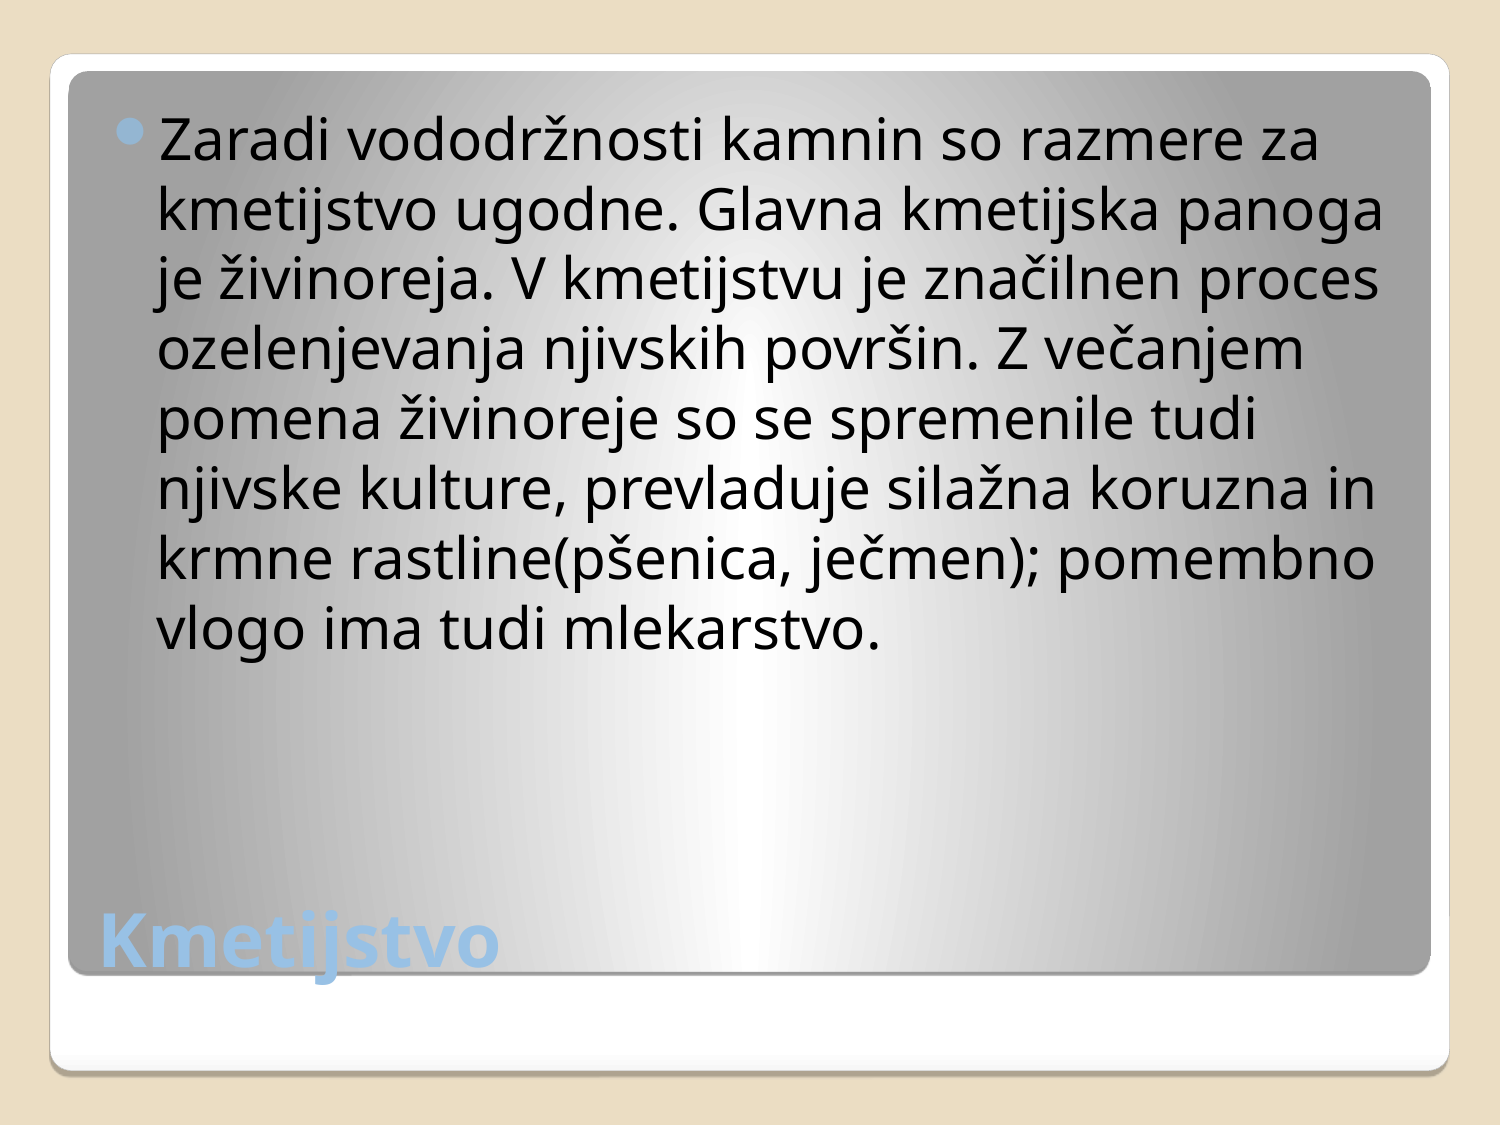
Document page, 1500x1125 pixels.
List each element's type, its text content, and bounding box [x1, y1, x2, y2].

list Zaradi vododržnosti kamnin so razmere za kmetijstvo ugodne. Glavna kmetijska panoga je živinoreja. V kmetijstvu je značilnen proces ozelenjevanja njivskih površin. Z večanjem pomena živinoreje so se spremenile tudi njivske kulture, prevladuje silažna koruzna in krmne rastline(pšenica, ječmen); pomembno vlogo ima tudi mlekarstvo. [82, 86, 1425, 774]
title Kmetijstvo [82, 817, 1425, 991]
